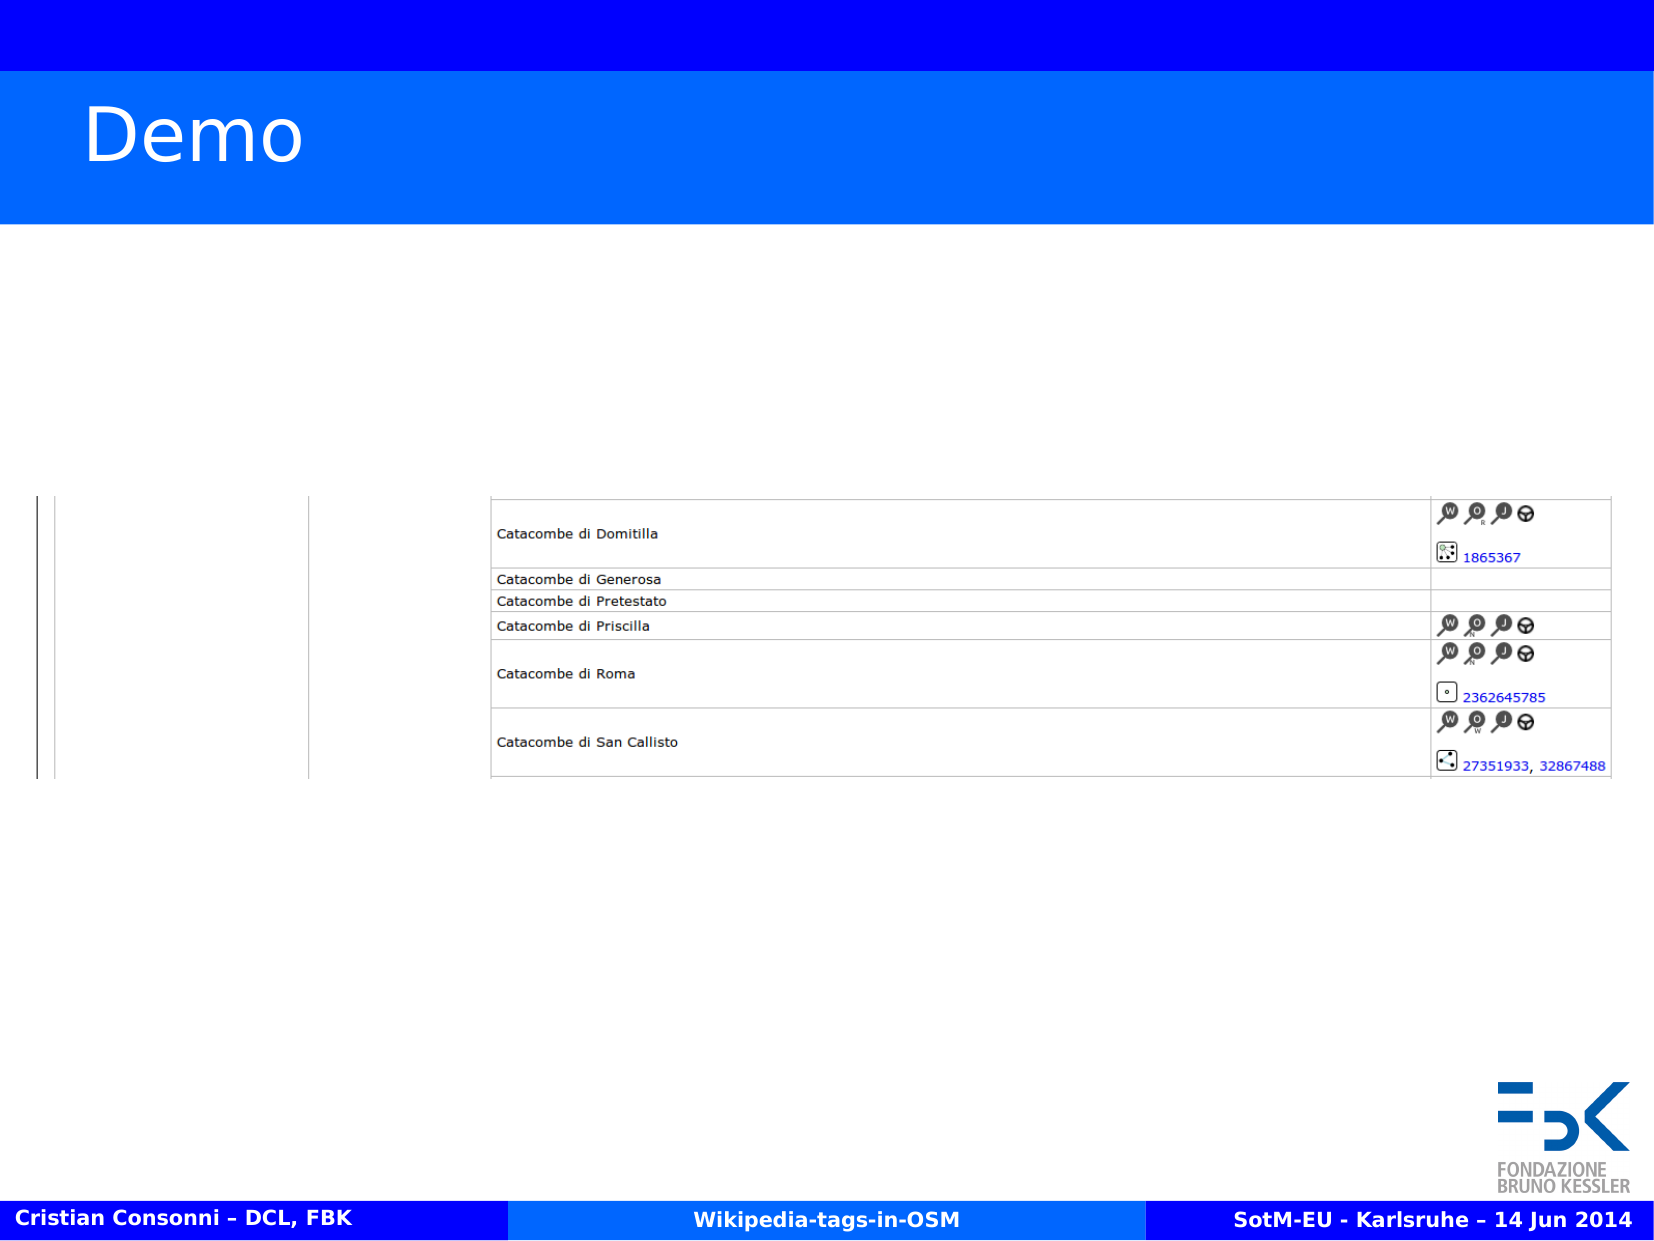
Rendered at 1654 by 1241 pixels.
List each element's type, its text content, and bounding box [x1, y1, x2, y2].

picture [18, 496, 1619, 779]
picture [1498, 1082, 1630, 1193]
title Demo [82, 92, 1571, 180]
